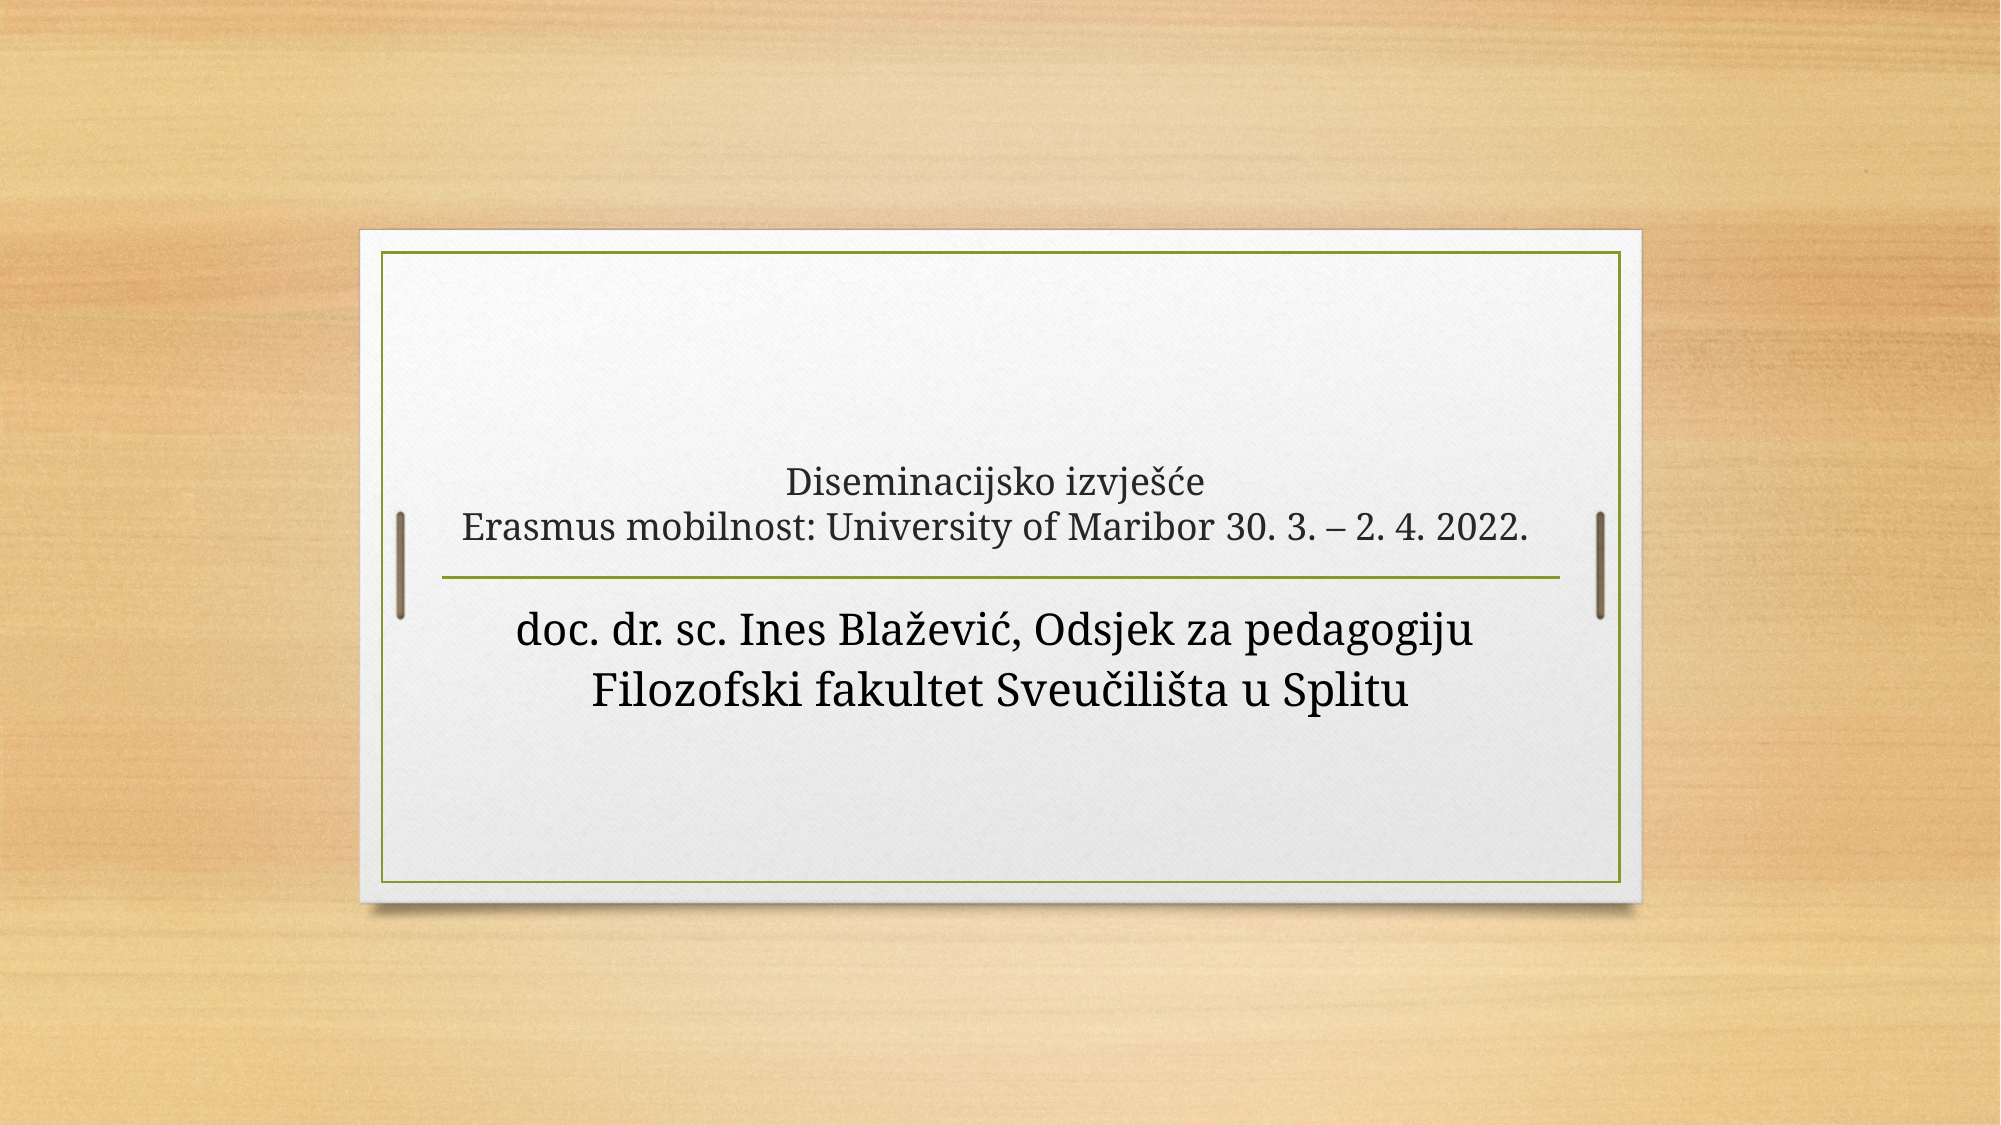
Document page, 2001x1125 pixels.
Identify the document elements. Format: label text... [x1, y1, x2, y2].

subtitle doc. dr. sc. Ines Blažević, Odsjek za pedagogiju Filozofski fakultet Sveučilišta u Splitu [441, 600, 1560, 817]
title Diseminacijsko izvješće Erasmus mobilnost: University of Maribor 30. 3. – 2. 4. 2022. [441, 306, 1560, 556]
